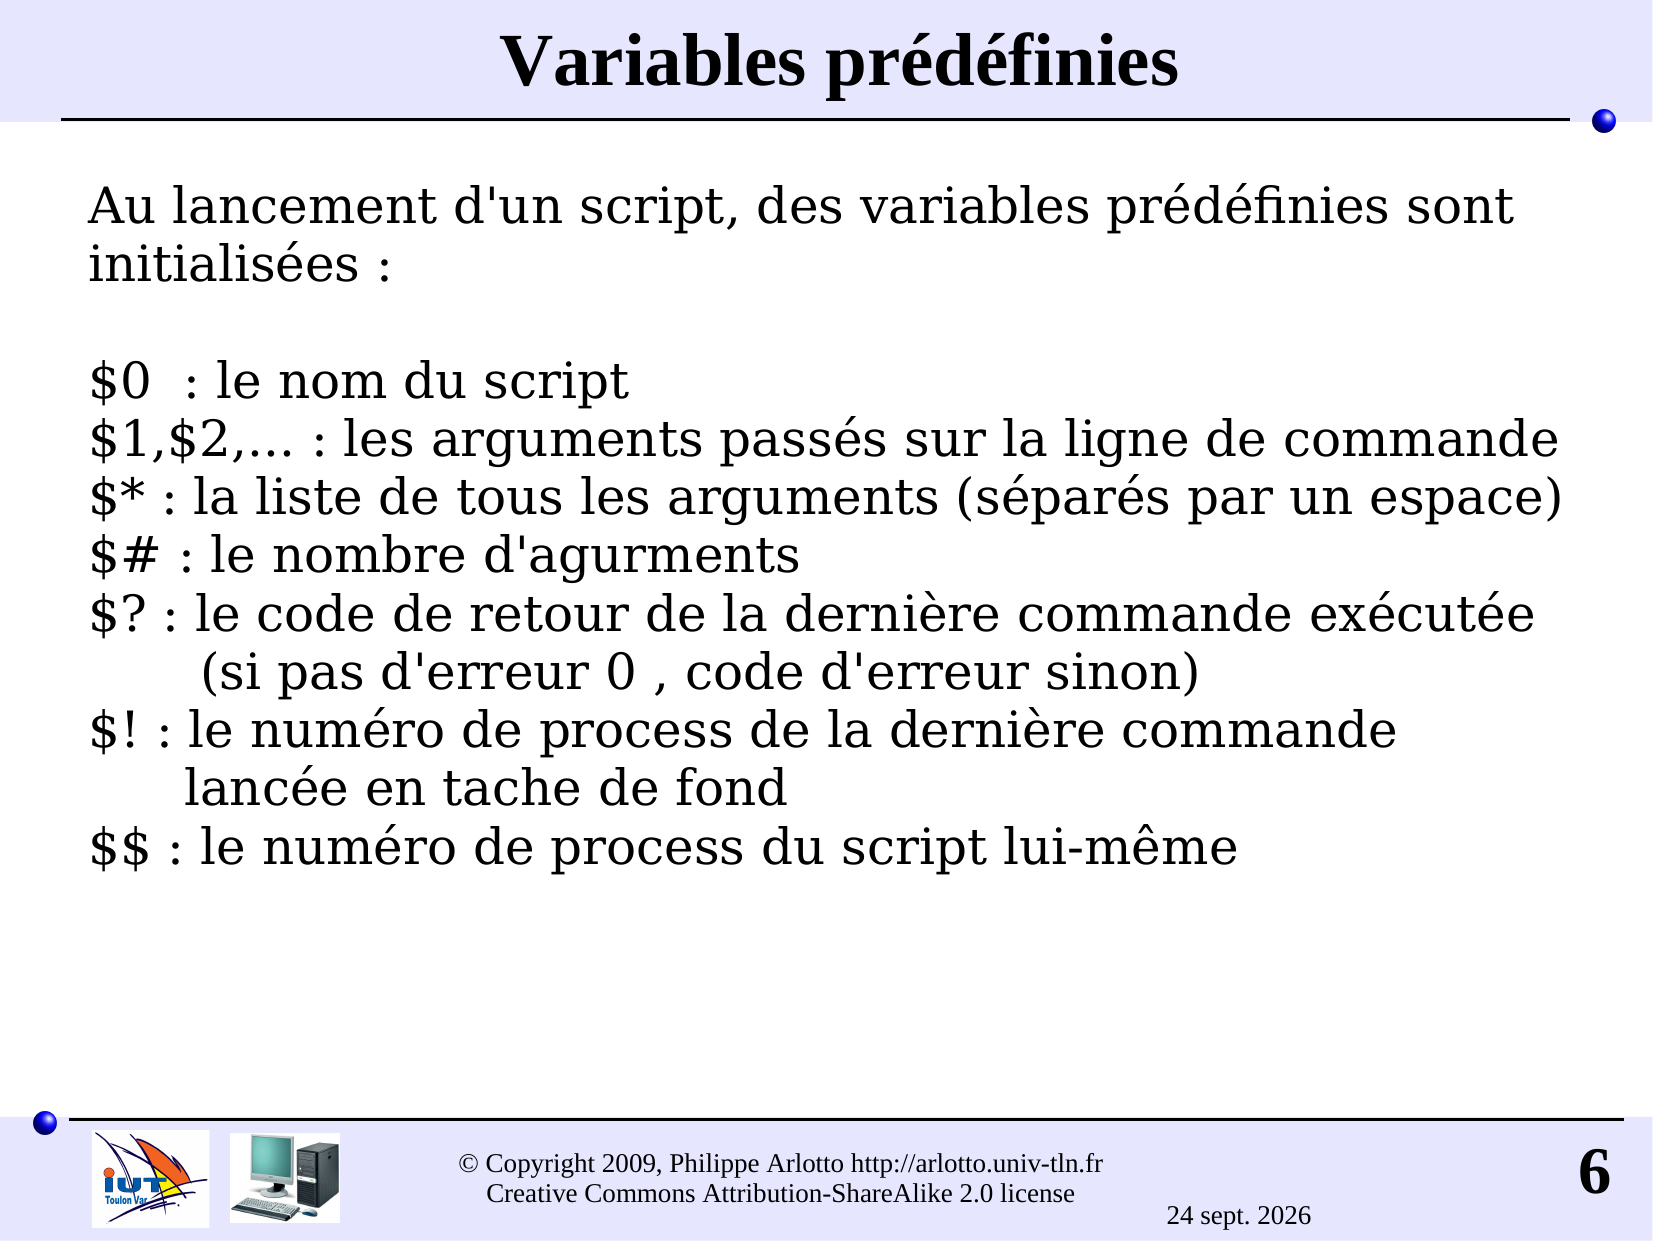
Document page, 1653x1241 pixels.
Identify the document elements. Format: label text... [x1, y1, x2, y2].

title Variables prédéfinies [95, 11, 1585, 110]
picture [230, 1133, 340, 1223]
text_box Au lancement d'un script, des variables prédéfinies sont initialisées : $0 : le nom du script $1,$2,... : les arguments passés sur la ligne de commande $* : la liste de tous les arguments (séparés par un espace) $# : le nombre d'agurments $? : le code de retour de la dernière commande exécutée (si pas d'erreur 0 , code d'erreur sinon) $! : le numéro de process de la dernière commande lancée en tache de fond $$ : le numéro de process du script lui-même [88, 177, 1565, 876]
